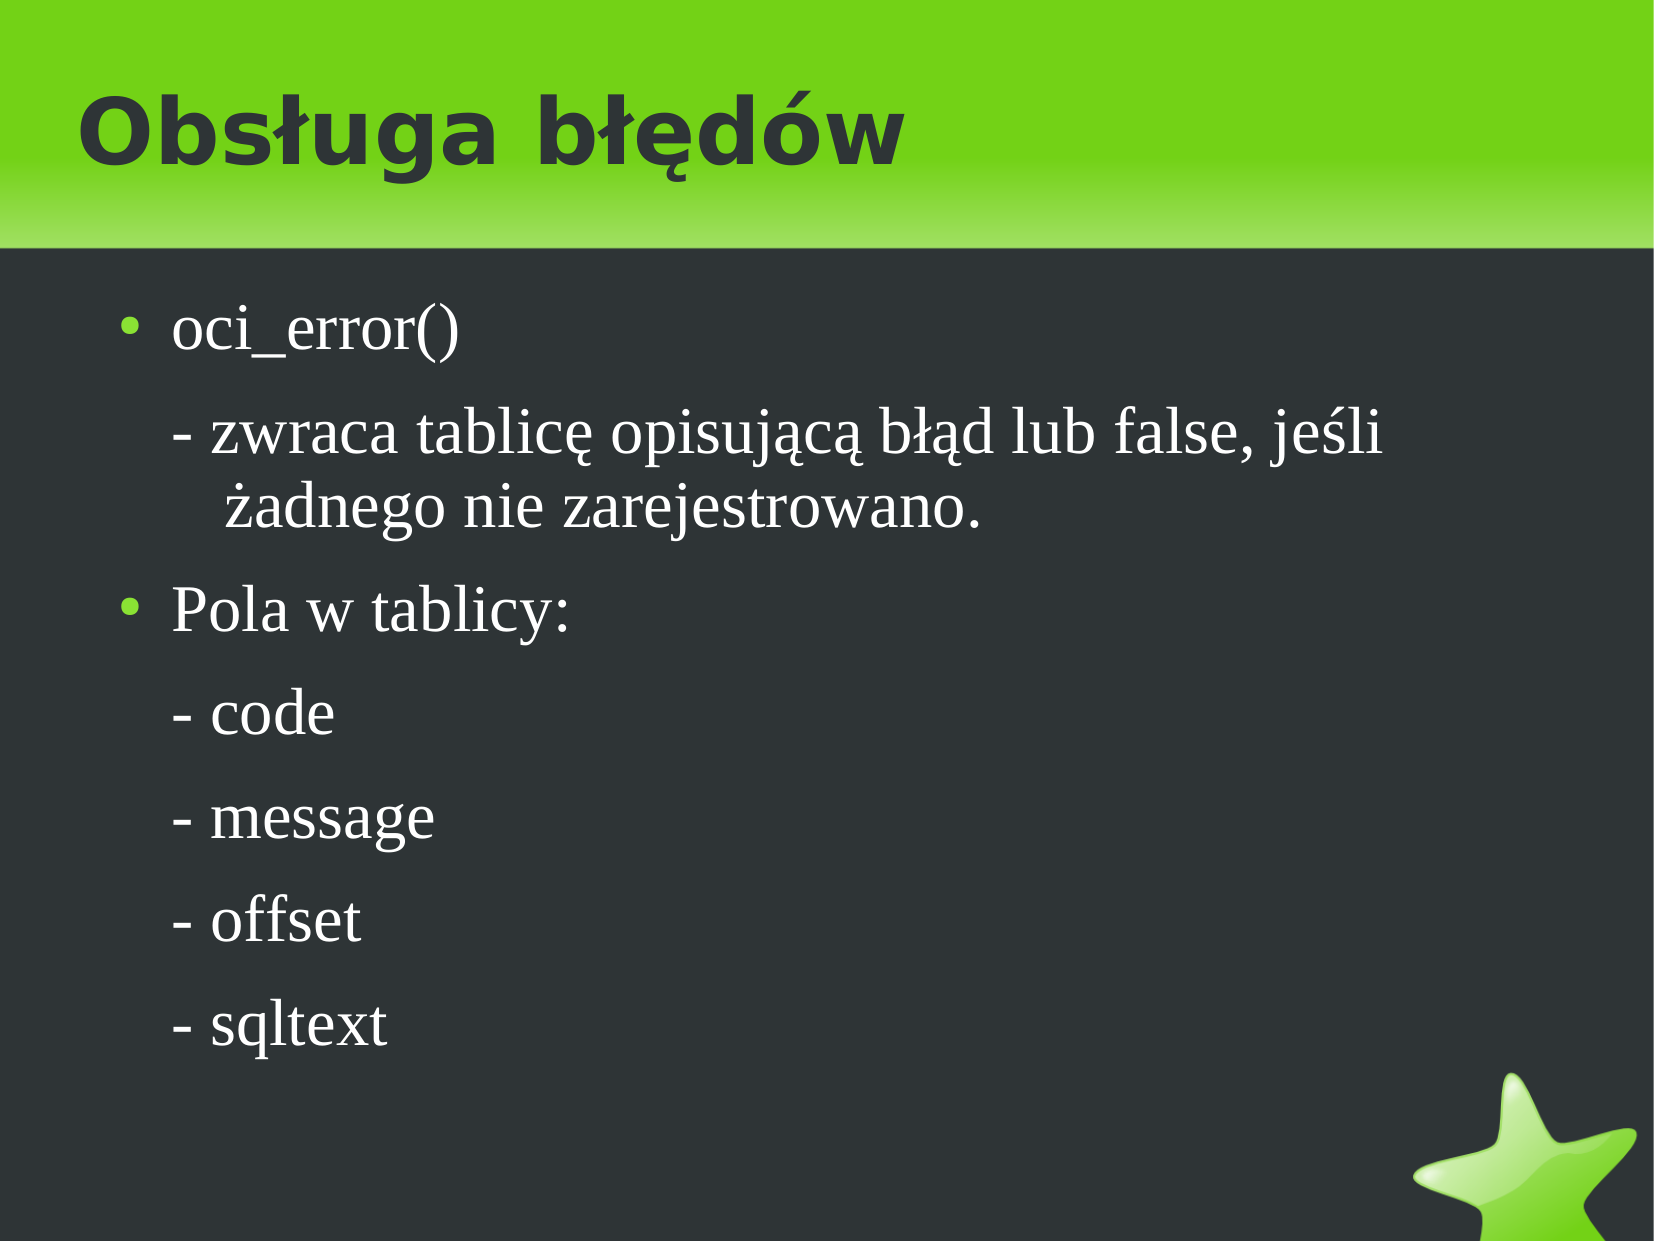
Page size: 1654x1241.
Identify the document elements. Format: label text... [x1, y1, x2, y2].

picture [0, 0, 1654, 1241]
list oci_error() - zwraca tablicę opisującą błąd lub false, jeśli żadnego nie zarejestrowano. Pola w tablicy: - code - message - offset - sqltext [82, 290, 1571, 1114]
title Obsługa błędów [76, 36, 1565, 229]
